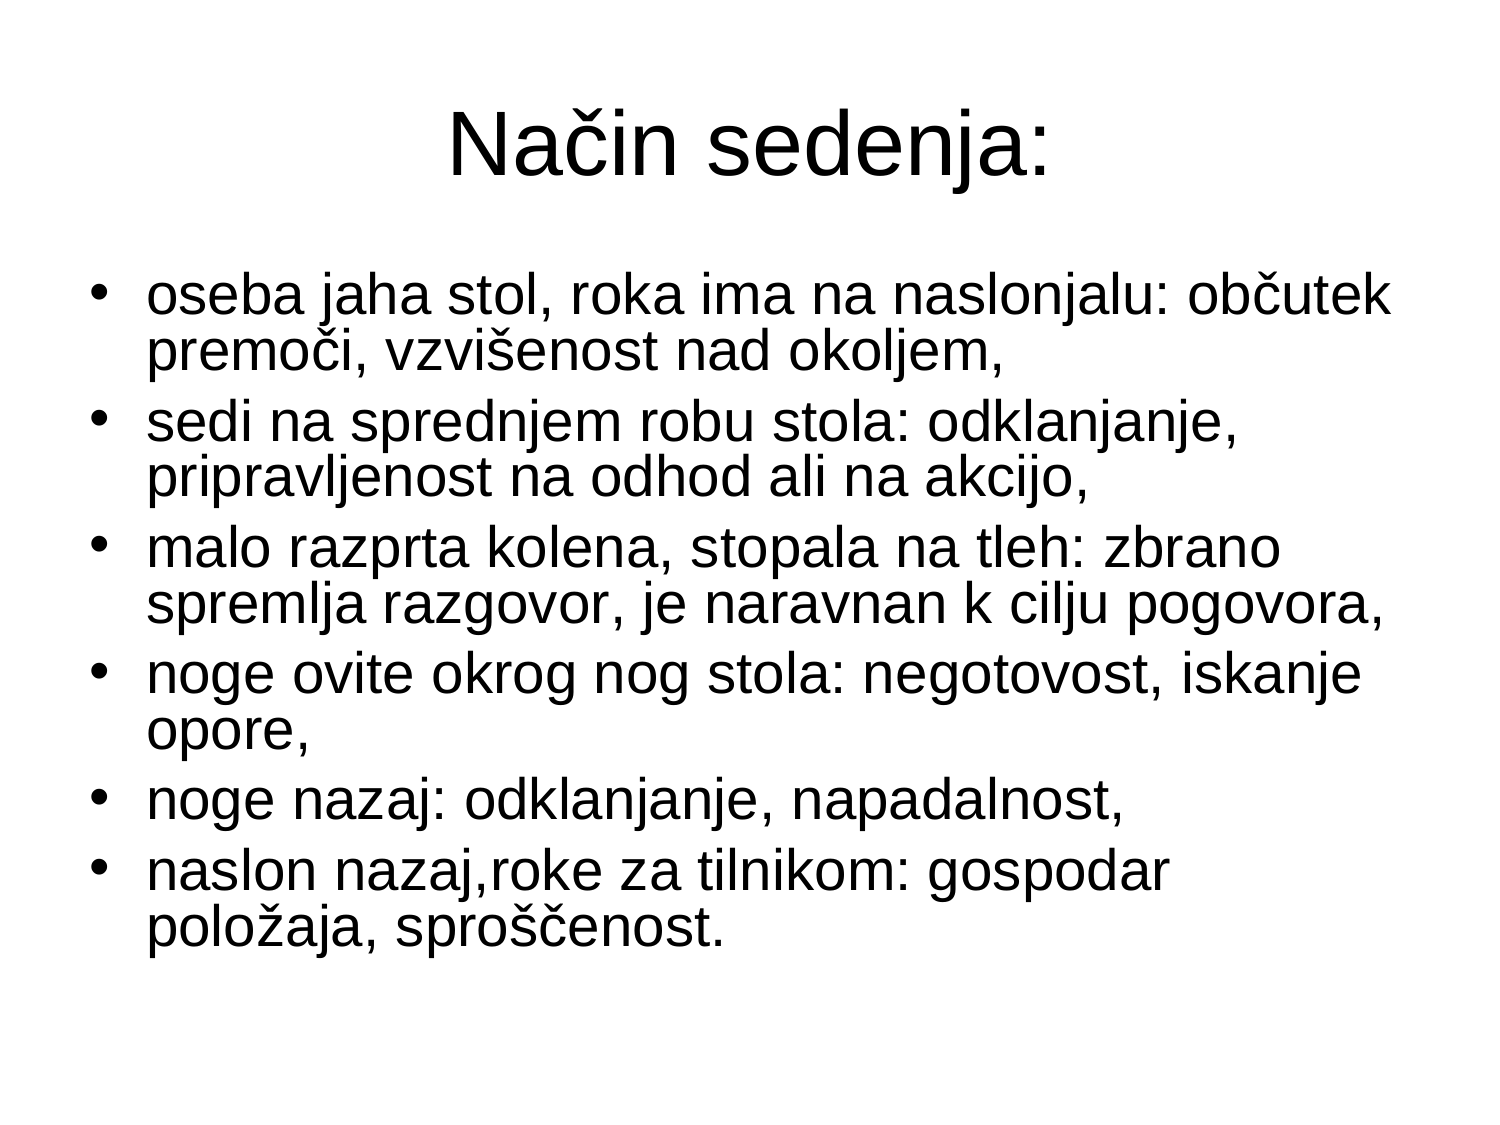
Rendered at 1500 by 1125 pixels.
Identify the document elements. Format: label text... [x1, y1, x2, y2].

title Način sedenja: [75, 45, 1426, 233]
list oseba jaha stol, roka ima na naslonjalu: občutek premoči, vzvišenost nad okoljem, sedi na sprednjem robu stola: odklanjanje, pripravljenost na odhod ali na akcijo, malo razprta kolena, stopala na tleh: zbrano spremlja razgovor, je naravnan k cilju pogovora, noge ovite okrog nog stola: negotovost, iskanje opore, noge nazaj: odklanjanje, napadalnost, naslon nazaj,roke za tilnikom: gospodar položaja, sproščenost. [75, 262, 1426, 1006]
